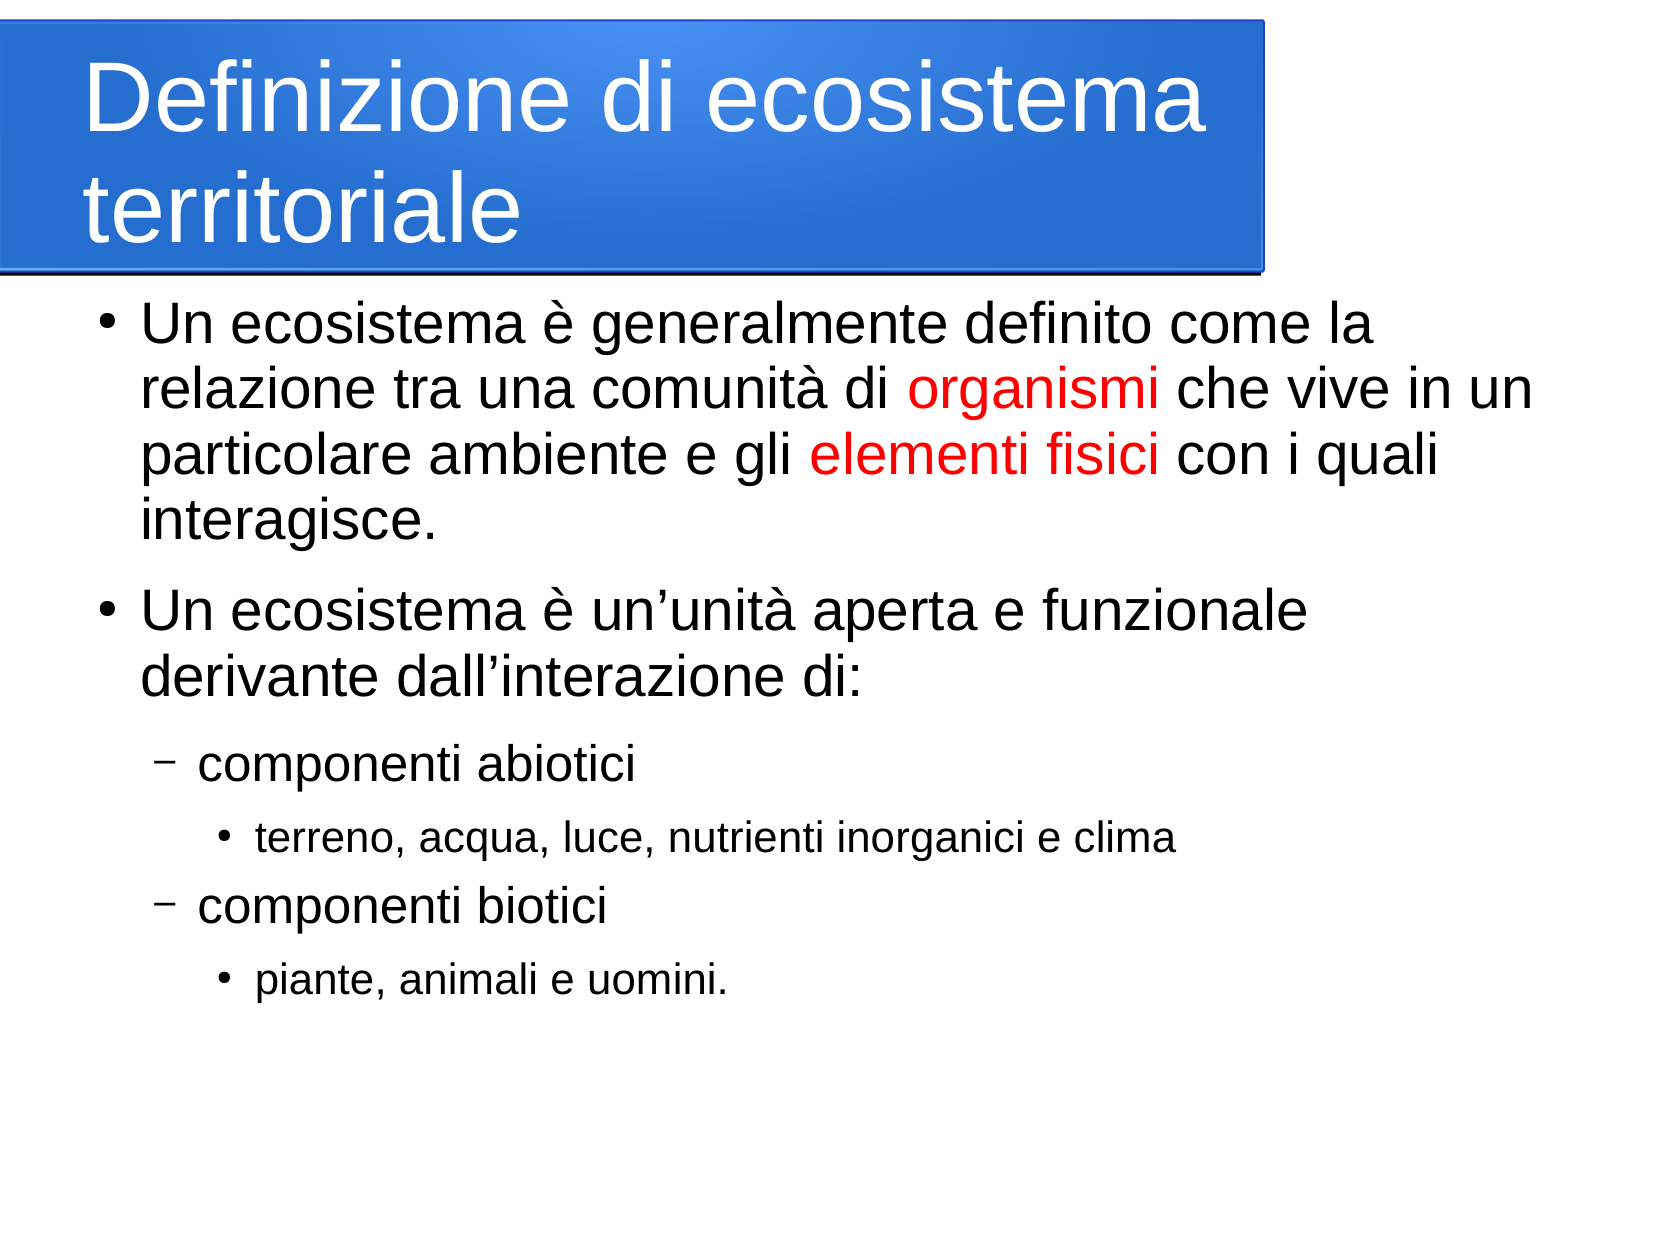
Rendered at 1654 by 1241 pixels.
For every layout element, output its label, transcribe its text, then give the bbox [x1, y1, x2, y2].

list Un ecosistema è generalmente definito come la relazione tra una comunità di organismi che vive in un particolare ambiente e gli elementi fisici con i quali interagisce. Un ecosistema è un’unità aperta e funzionale derivante dall’interazione di: componenti abiotici terreno, acqua, luce, nutrienti inorganici e clima componenti biotici piante, animali e uomini. [82, 290, 1538, 1010]
title Definizione di ecosistema territoriale [82, 41, 1250, 265]
